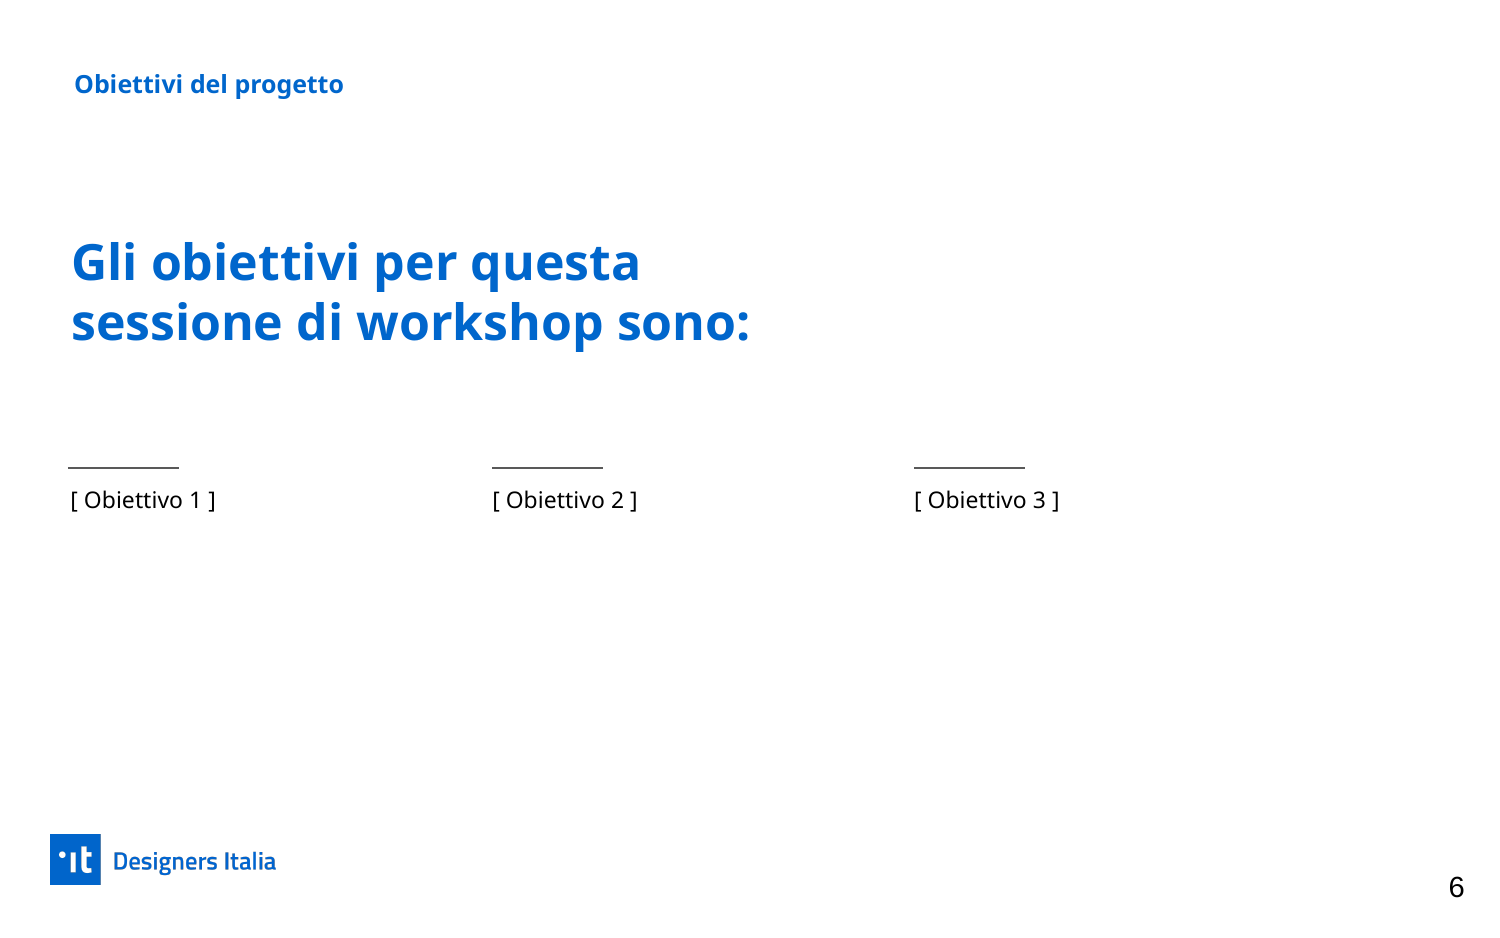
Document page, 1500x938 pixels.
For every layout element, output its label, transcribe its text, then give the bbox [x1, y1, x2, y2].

text_box Gli obiettivi per questa sessione di workshop sono: [56, 215, 791, 360]
text_box [ Obiettivo 3 ] [899, 466, 1248, 685]
text_box Obiettivi del progetto [59, 58, 696, 110]
text_box [ Obiettivo 1 ] [55, 466, 429, 685]
text_box [ Obiettivo 2 ] [477, 466, 826, 685]
picture [50, 834, 289, 885]
slide_number <numero> [1389, 850, 1480, 922]
